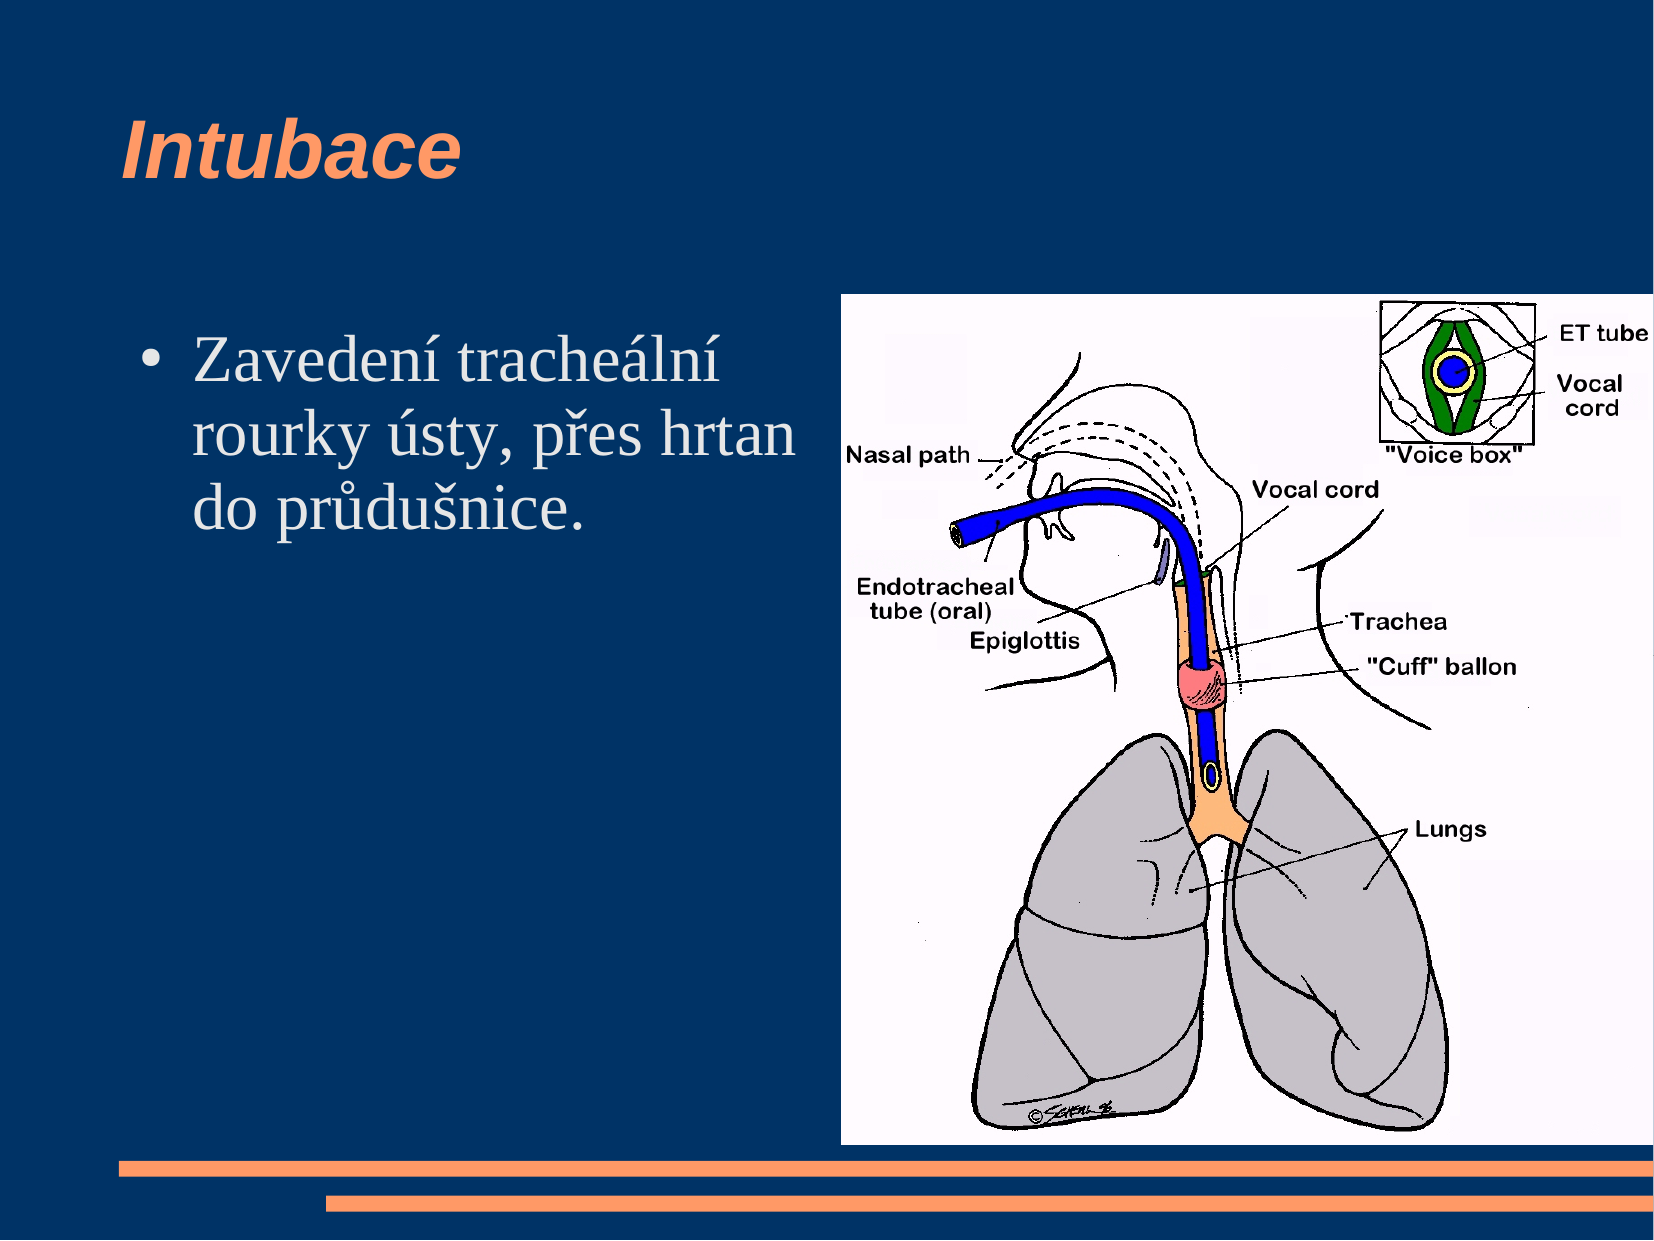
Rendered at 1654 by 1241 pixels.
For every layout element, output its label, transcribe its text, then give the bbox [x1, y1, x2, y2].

picture [841, 294, 1654, 1145]
title Intubace [121, 46, 1534, 254]
list Zavedení tracheální rourky ústy, přes hrtan do průdušnice. [121, 322, 820, 1132]
